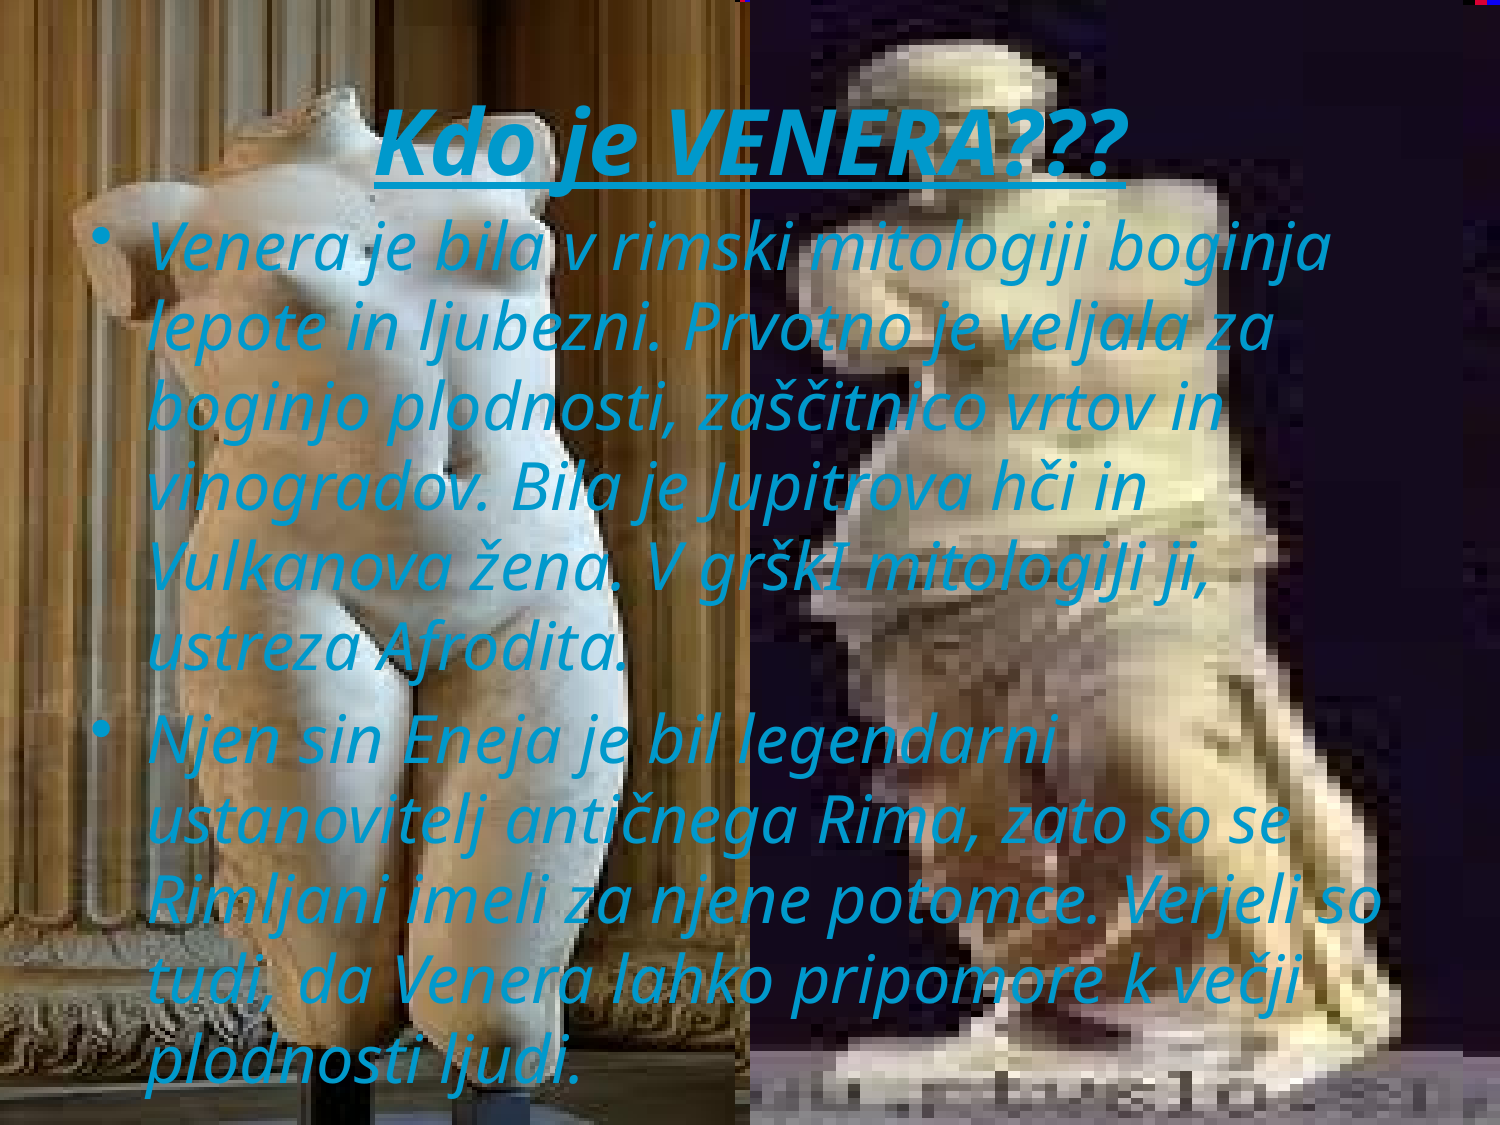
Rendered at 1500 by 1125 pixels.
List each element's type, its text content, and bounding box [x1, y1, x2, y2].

title Kdo je VENERA??? [75, 45, 1425, 196]
picture [0, 0, 1500, 1125]
list Venera je bila v rimski mitologiji boginja lepote in ljubezni. Prvotno je veljala za boginjo plodnosti, zaščitnico vrtov in vinogradov. Bila je Jupitrova hči in Vulkanova žena. V grškI mitologiJi ji, ustreza Afrodita. Njen sin Eneja je bil legendarni ustanovitelj antičnega Rima, zato so se Rimljani imeli za njene potomce. Verjeli so tudi, da Venera lahko pripomore k večji plodnosti ljudi. [75, 196, 1425, 939]
